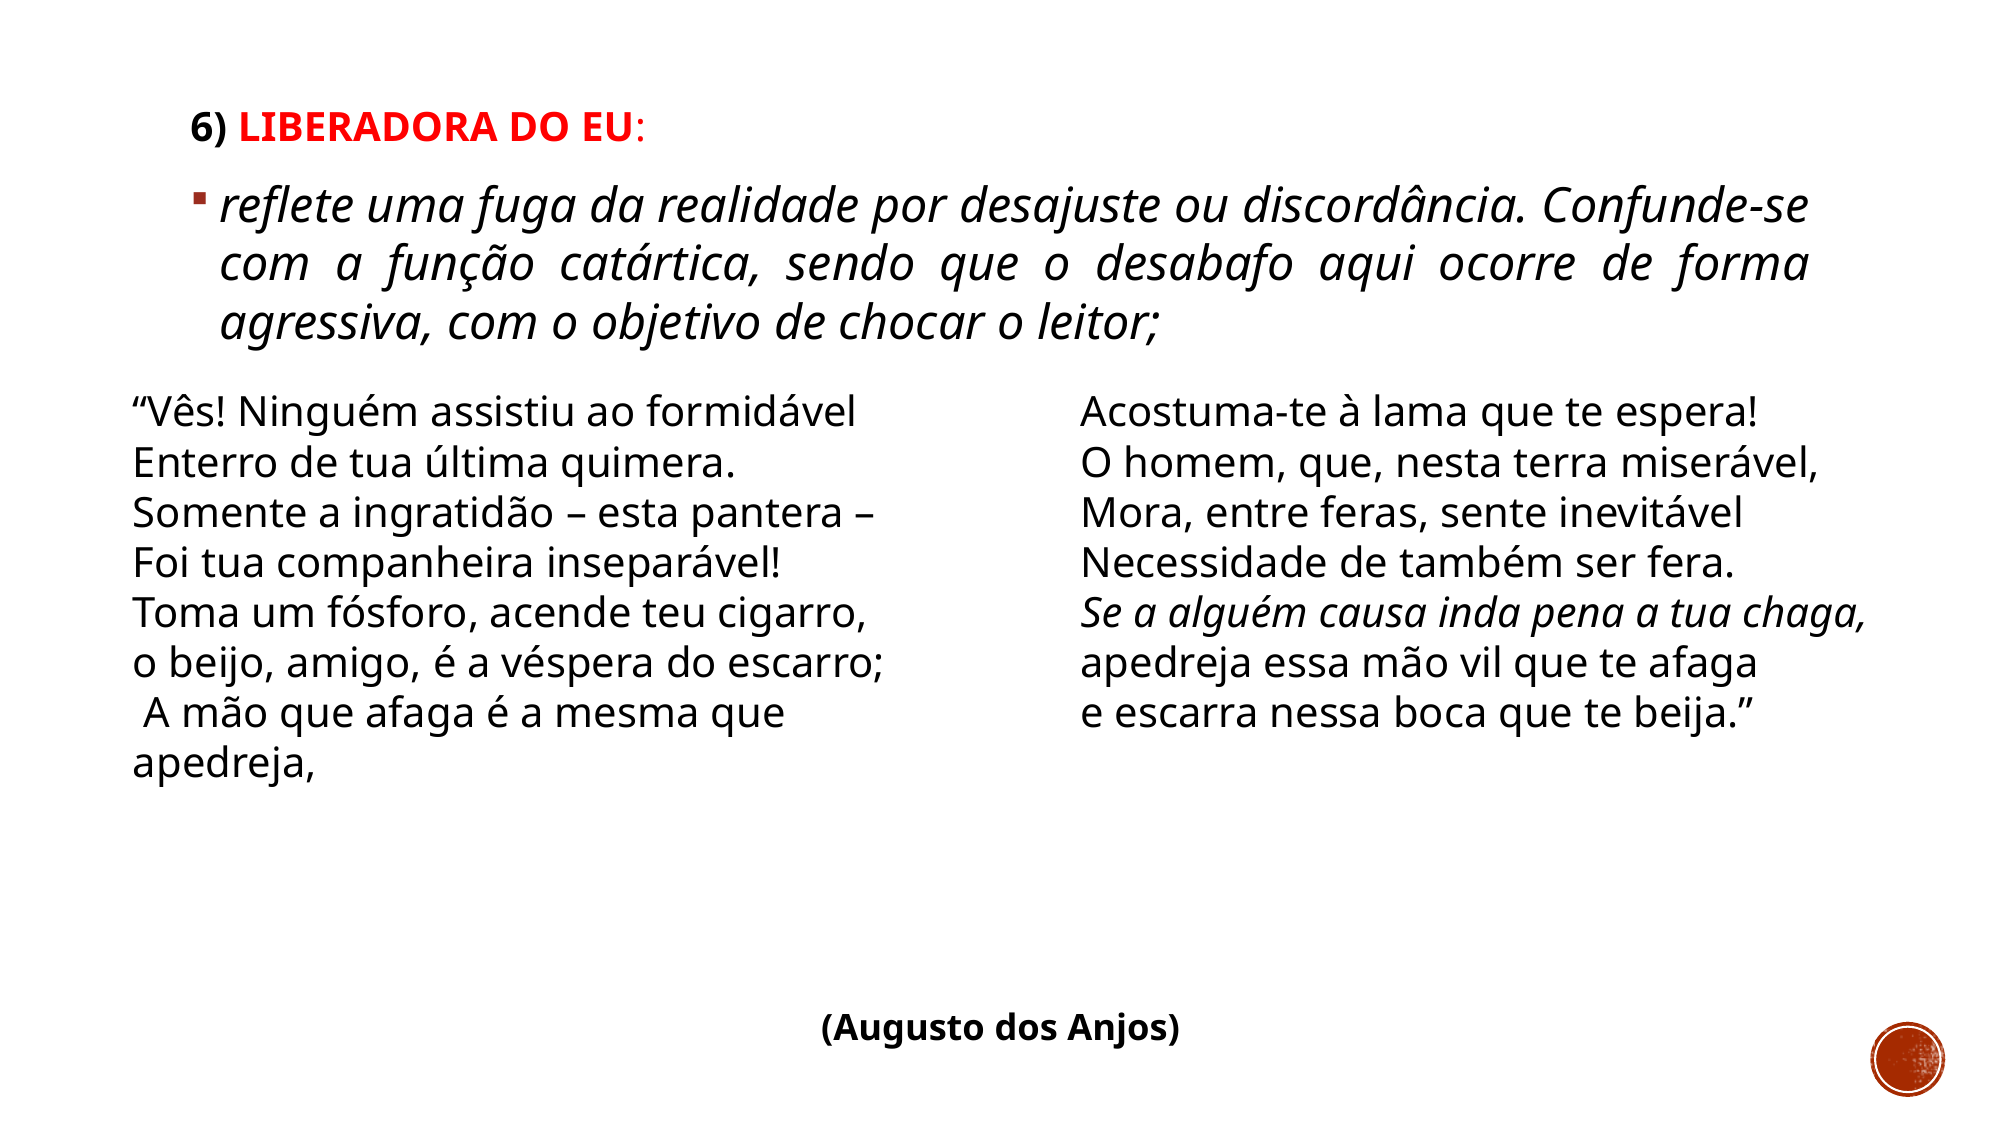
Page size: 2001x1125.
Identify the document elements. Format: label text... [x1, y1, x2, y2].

text_box “Vês! Ninguém assistiu ao formidável Enterro de tua última quimera. Somente a ingratidão – esta pantera – Foi tua companheira inseparável! Toma um fósforo, acende teu cigarro, o beijo, amigo, é a véspera do escarro; A mão que afaga é a mesma que apedreja, [118, 377, 945, 793]
picture [1870, 1021, 1946, 1097]
text_box Acostuma-te à lama que te espera! O homem, que, nesta terra miserável, Mora, entre feras, sente inevitável Necessidade de também ser fera. Se a alguém causa inda pena a tua chaga, apedreja essa mão vil que te afaga e escarra nessa boca que te beija.” [992, 377, 1938, 793]
list 6) LIBERADORA DO EU: reflete uma fuga da realidade por desajuste ou discordância. Confunde-se com a função catártica, sendo que o desabafo aqui ocorre de forma agressiva, com o objetivo de chocar o leitor; (Augusto dos Anjos) [175, 94, 1826, 1062]
